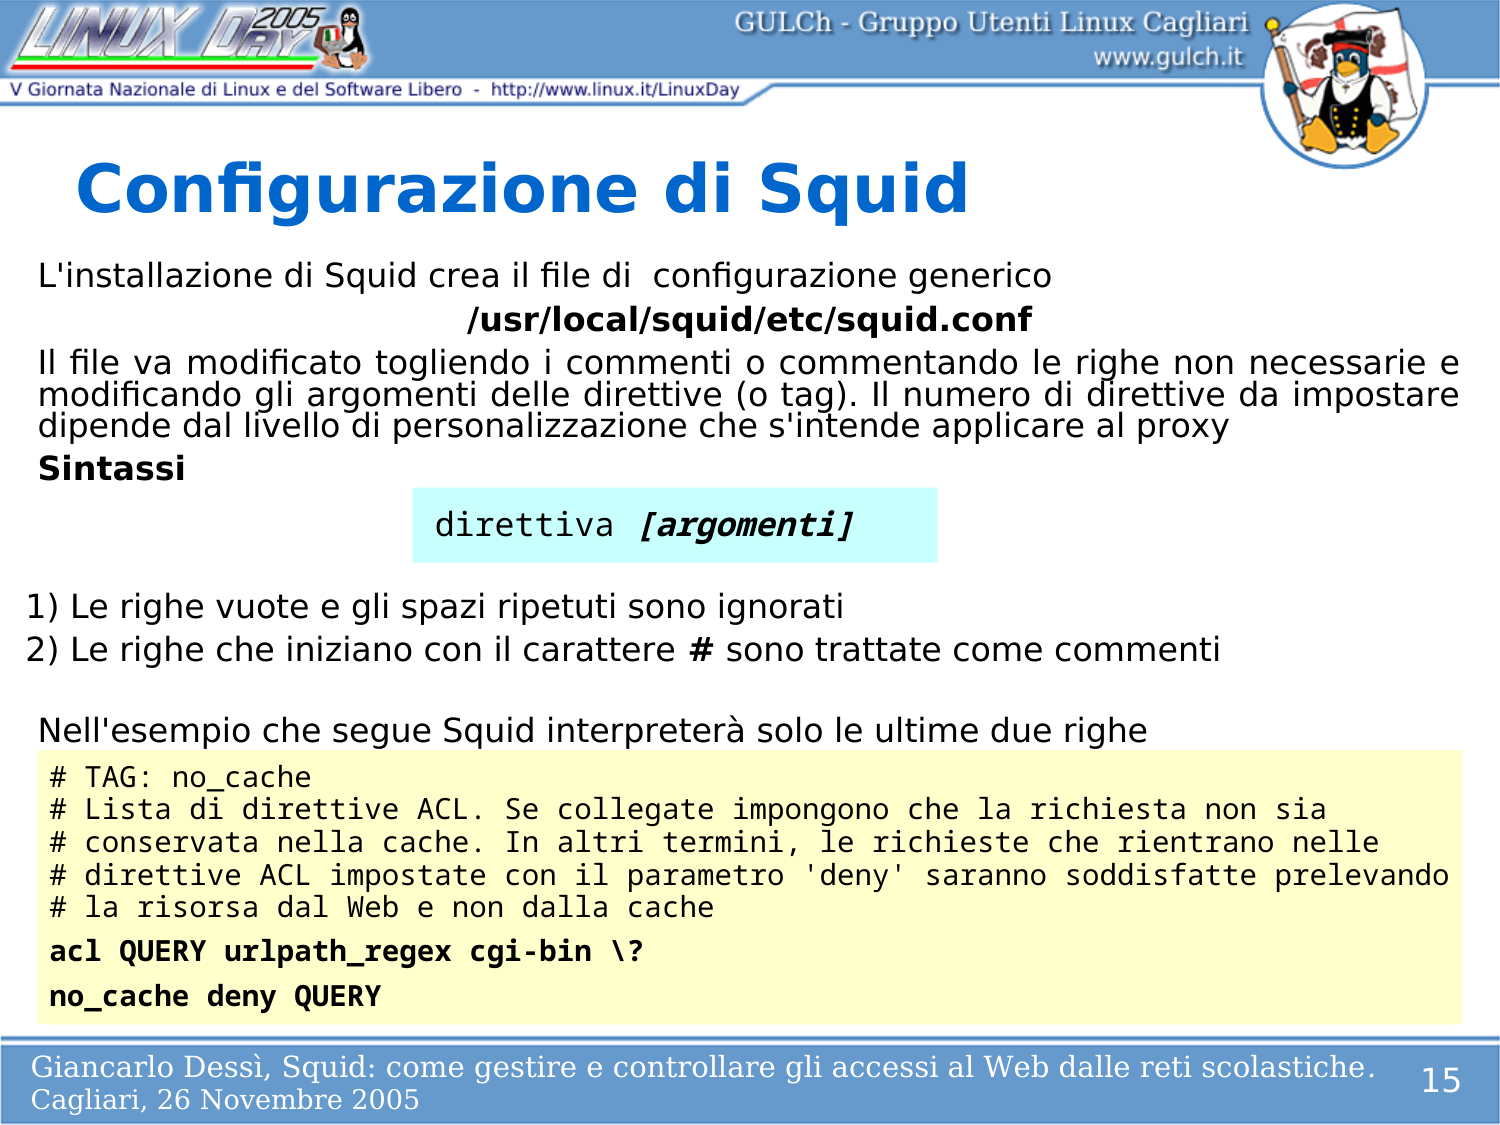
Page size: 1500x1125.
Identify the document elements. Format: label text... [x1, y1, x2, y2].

text_box Nell'esempio che segue Squid interpreterà solo le ultime due righe [37, 711, 1463, 751]
text_box 1) Le righe vuote e gli spazi ripetuti sono ignorati 2) Le righe che iniziano con il carattere # sono trattate come commenti [37, 593, 1211, 676]
picture [0, 0, 1500, 1125]
text_box Configurazione di Squid [75, 150, 974, 229]
text_box L'installazione di Squid crea il file di configurazione generico /usr/local/squid/etc/squid.conf Il file va modificato togliendo i commenti o commentando le righe non necessarie e modificando gli argomenti delle direttive (o tag). Il numero di direttive da impostare dipende dal livello di personalizzazione che s'intende applicare al proxy Sintassi [37, 262, 1463, 495]
text_box direttiva [argomenti] [412, 487, 938, 563]
text_box # TAG: no_cache # Lista di direttive ACL. Se collegate impongono che la richiesta non sia # conservata nella cache. In altri termini, le richieste che rientrano nelle # direttive ACL impostate con il parametro 'deny' saranno soddisfatte prelevando # la risorsa dal Web e non dalla cache acl QUERY urlpath_regex cgi-bin \? no_cache deny QUERY [37, 751, 1463, 1025]
